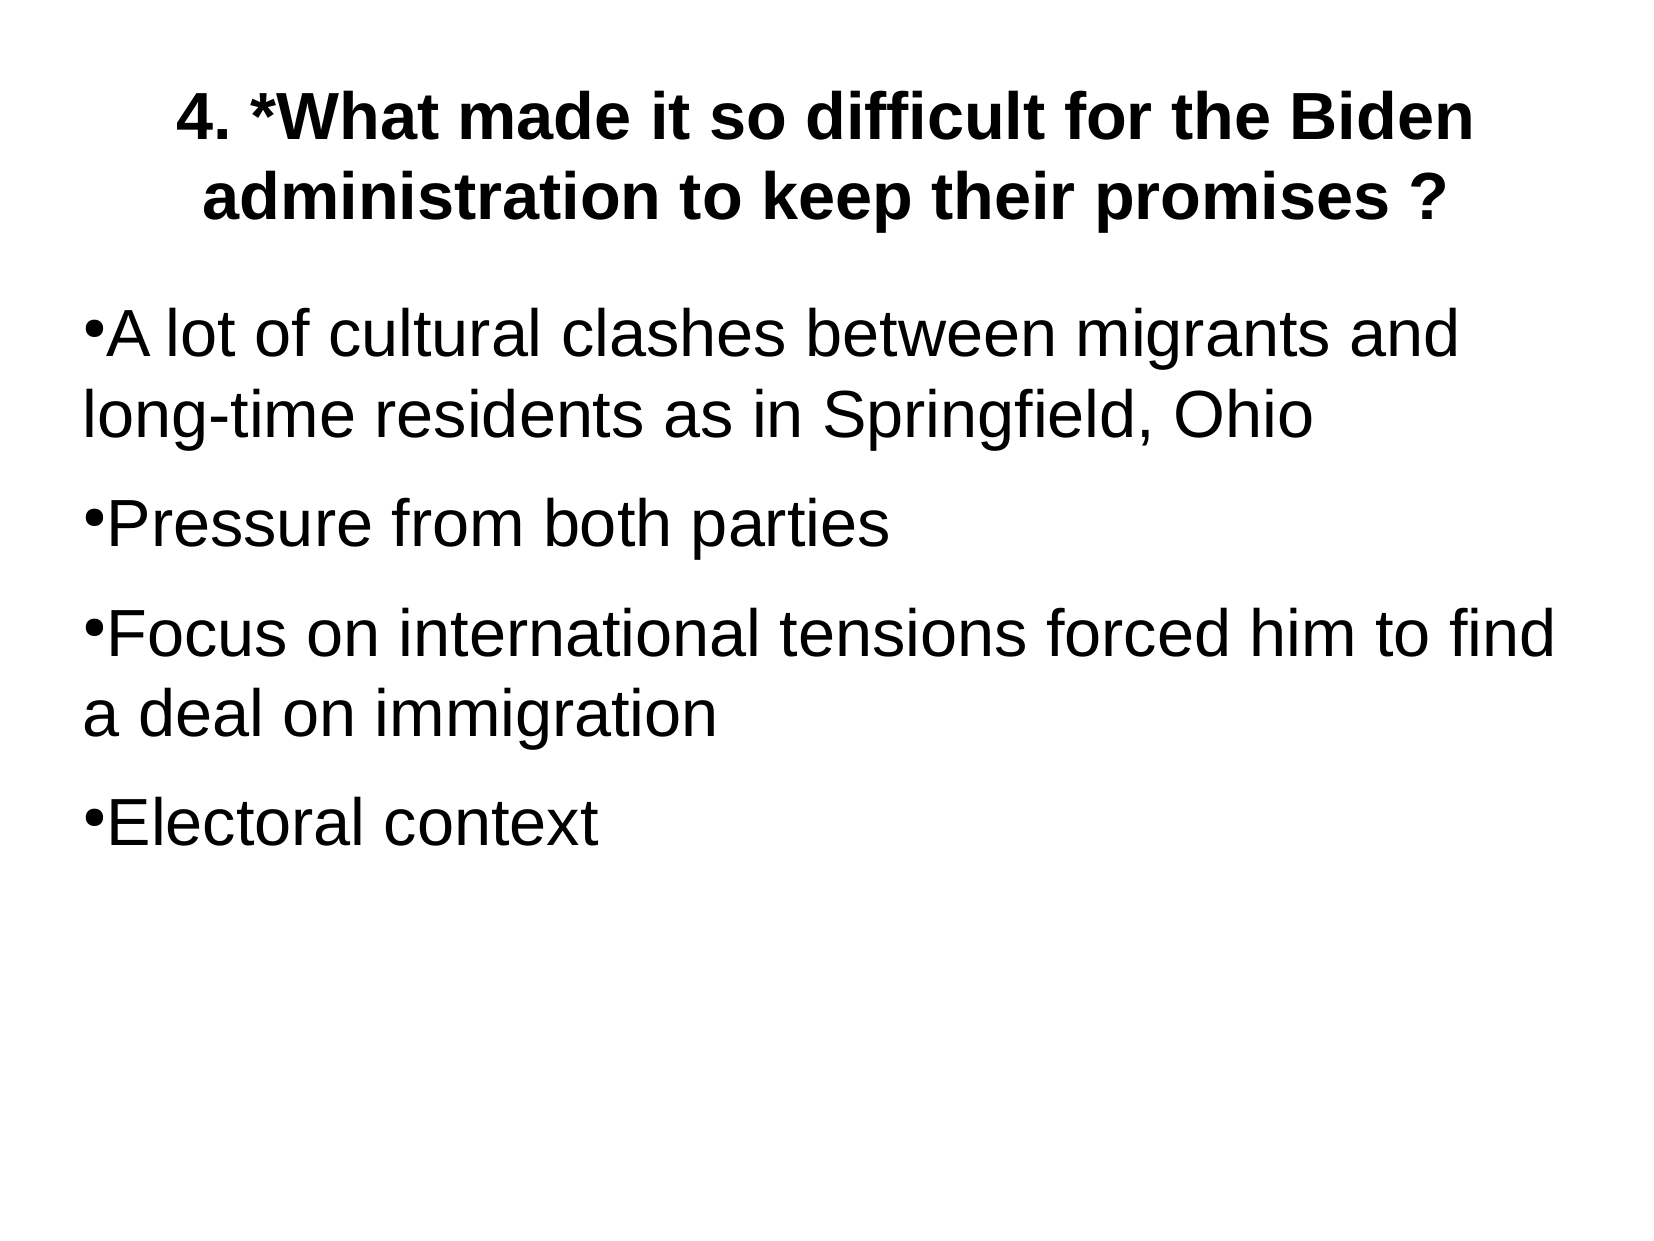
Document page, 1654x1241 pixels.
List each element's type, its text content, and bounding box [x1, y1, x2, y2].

list A lot of cultural clashes between migrants and long-time residents as in Springfield, Ohio Pressure from both parties Focus on international tensions forced him to find a deal on immigration Electoral context [82, 290, 1571, 1109]
title 4. *What made it so difficult for the Biden administration to keep their promises ? [82, 49, 1571, 257]
